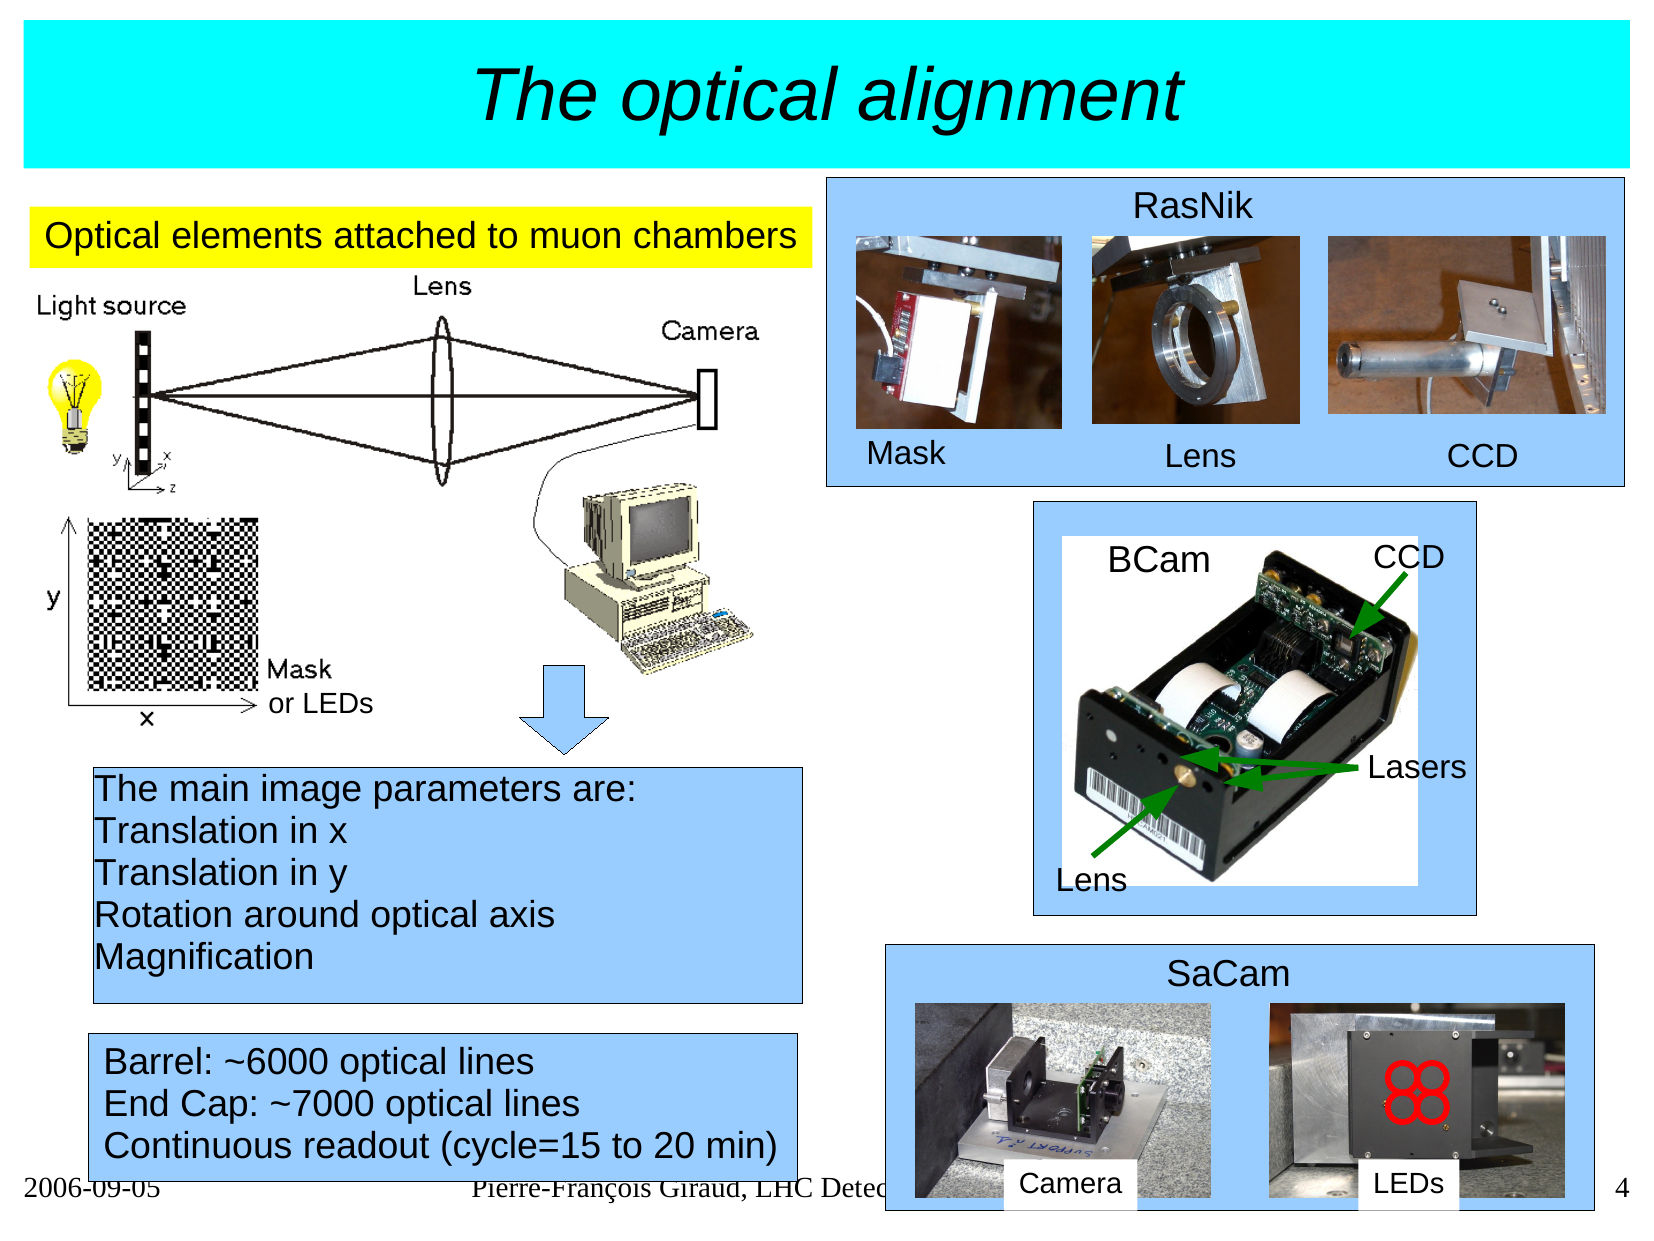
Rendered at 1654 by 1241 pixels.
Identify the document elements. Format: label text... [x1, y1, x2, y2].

picture [856, 236, 1062, 429]
text_box [1138, 1007, 1358, 1211]
text_box [519, 665, 609, 755]
text_box CCD [1432, 430, 1534, 487]
text_box [885, 944, 1151, 1211]
text_box Lens [1040, 854, 1143, 911]
picture [1062, 536, 1418, 886]
picture [1269, 1003, 1565, 1198]
text_box LEDs [1358, 1159, 1460, 1211]
text_box Barrel: ~6000 optical lines End Cap: ~7000 optical lines Continuous readout (cycle=15 to 20 min) [88, 1033, 798, 1182]
picture [915, 1003, 1211, 1198]
picture [29, 268, 773, 735]
text_box SaCam [1151, 944, 1306, 1007]
title The optical alignment [23, 20, 1630, 169]
text_box or LEDs [253, 679, 390, 731]
picture [1092, 236, 1300, 424]
text_box CCD [1358, 531, 1460, 588]
text_box Lens [1149, 430, 1252, 487]
text_box [1306, 944, 1595, 1211]
text_box Optical elements attached to muon chambers [29, 206, 813, 268]
text_box Lasers [1352, 741, 1483, 798]
text_box RasNik [1118, 177, 1269, 239]
text_box [1033, 501, 1477, 916]
text_box The main image parameters are: Translation in x Translation in y Rotation around optical axis Magnification [93, 767, 803, 1004]
picture [1328, 236, 1606, 414]
picture [1261, 765, 1313, 775]
text_box Mask [851, 427, 961, 484]
text_box BCam [1092, 531, 1227, 593]
text_box [826, 177, 1625, 487]
text_box Camera [1003, 1159, 1138, 1211]
